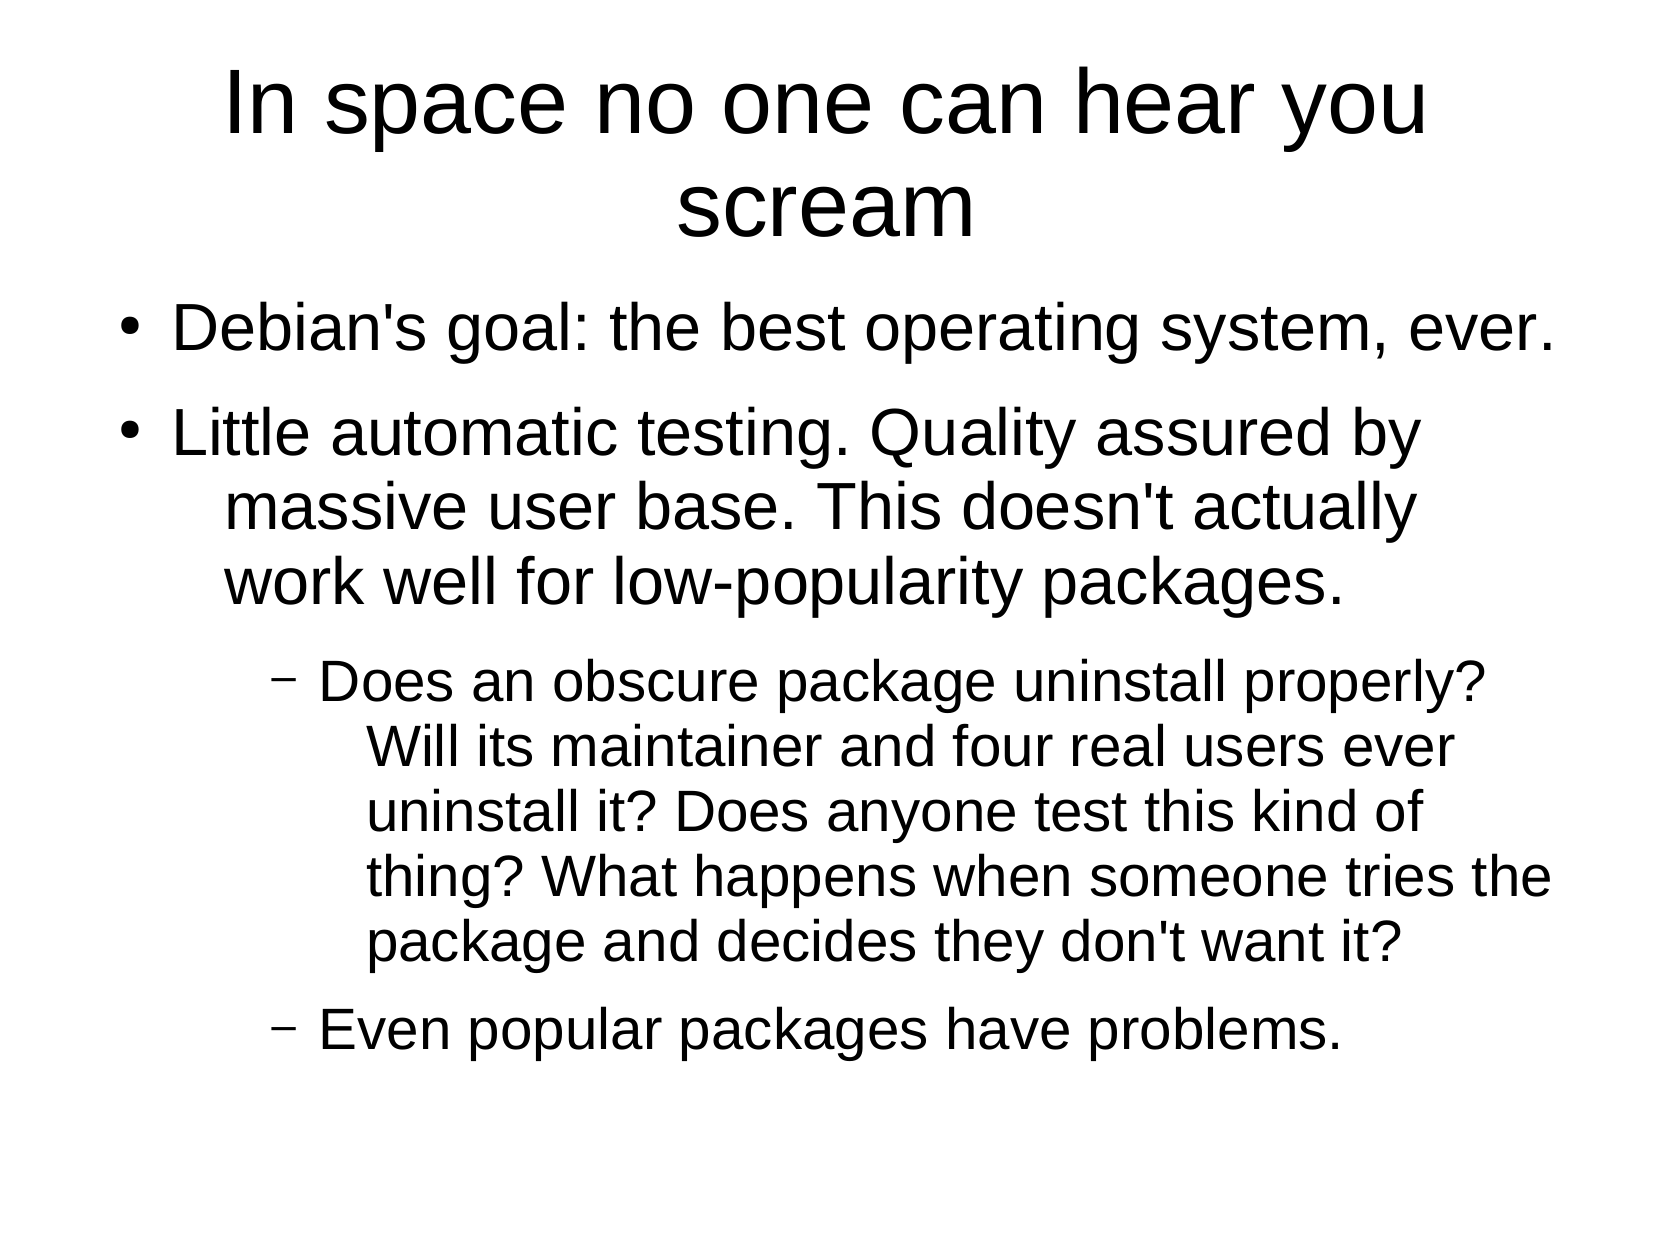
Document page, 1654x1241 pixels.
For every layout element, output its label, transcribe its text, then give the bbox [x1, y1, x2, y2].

title In space no one can hear you scream [82, 49, 1571, 257]
list Debian's goal: the best operating system, ever. Little automatic testing. Quality assured by massive user base. This doesn't actually work well for low-popularity packages. Does an obscure package uninstall properly? Will its maintainer and four real users ever uninstall it? Does anyone test this kind of thing? What happens when someone tries the package and decides they don't want it? Even popular packages have problems. [82, 290, 1571, 1109]
